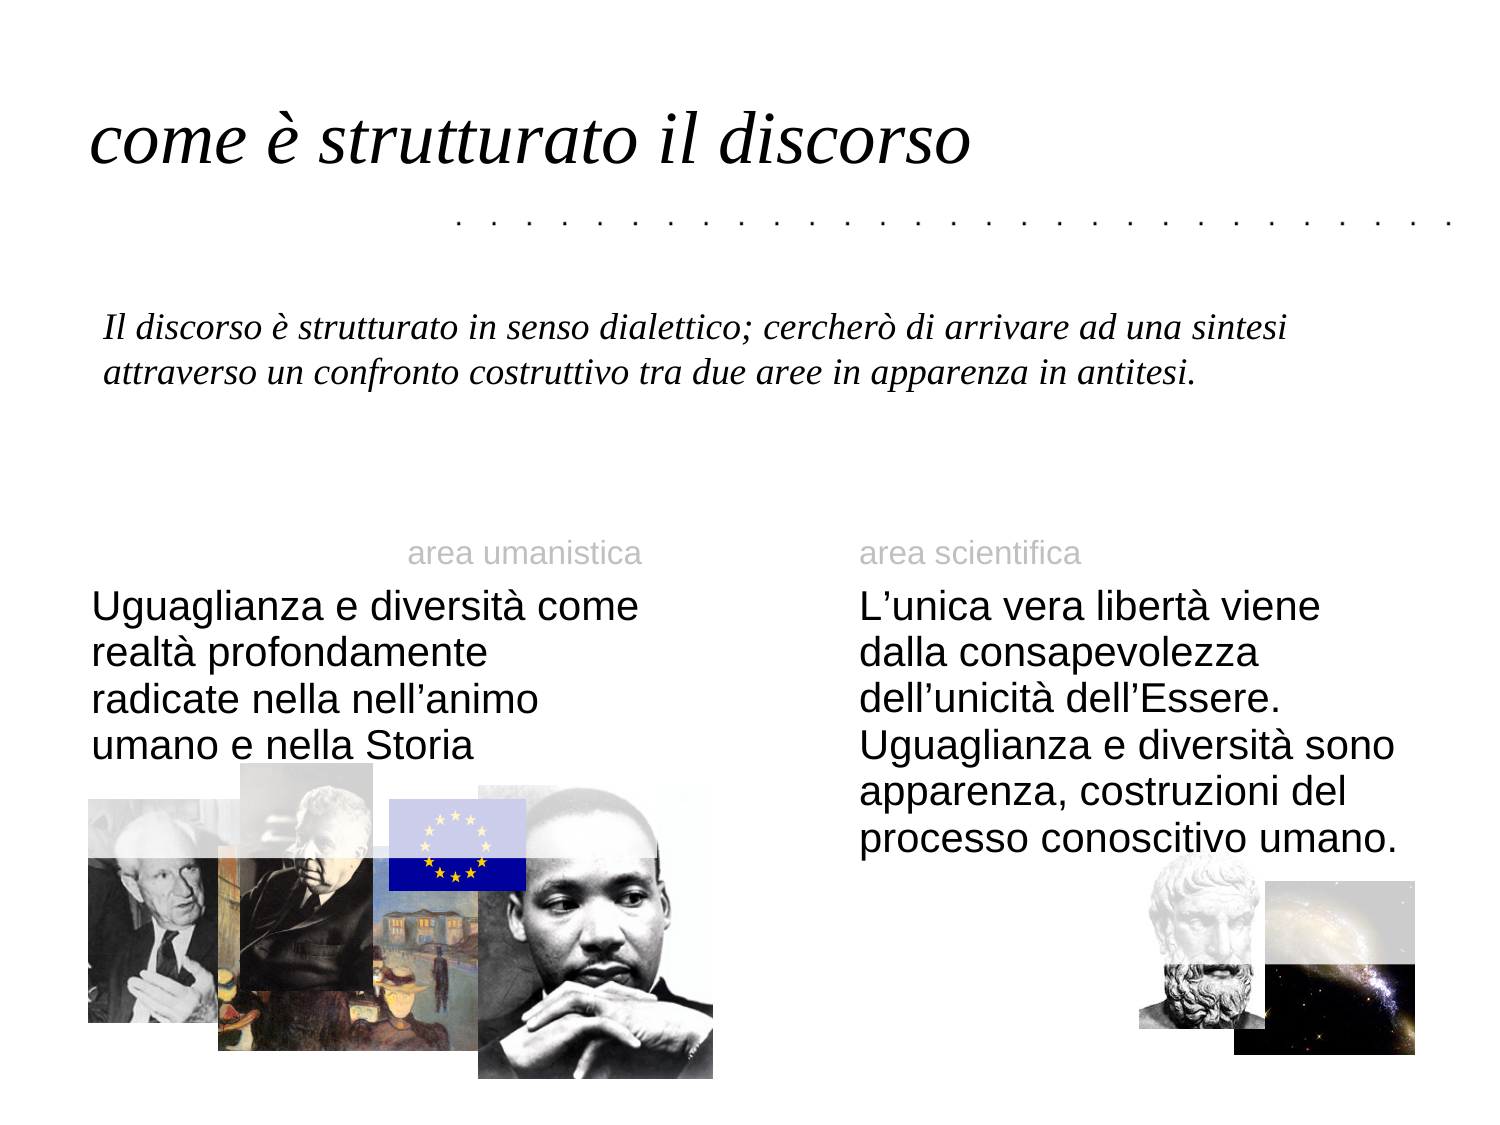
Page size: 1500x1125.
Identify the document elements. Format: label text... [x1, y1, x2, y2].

picture [88, 785, 713, 1079]
text_box Il discorso è strutturato in senso dialettico; cercherò di arrivare ad una sintesi attraverso un confronto costruttivo tra due aree in apparenza in antitesi. [88, 293, 1353, 400]
picture [1139, 965, 1415, 1055]
title come è strutturato il discorso [75, 45, 1426, 233]
picture [454, 215, 1464, 233]
list area scientifica L’unica vera libertà viene dalla consapevolezza dell’unicità dell’Essere. Uguaglianza e diversità sono apparenza, costruzioni del processo conoscitivo umano. [844, 527, 1436, 965]
list area umanistica Uguaglianza e diversità come realtà profondamente radicate nella nell’animo umano e nella Storia [76, 527, 658, 859]
